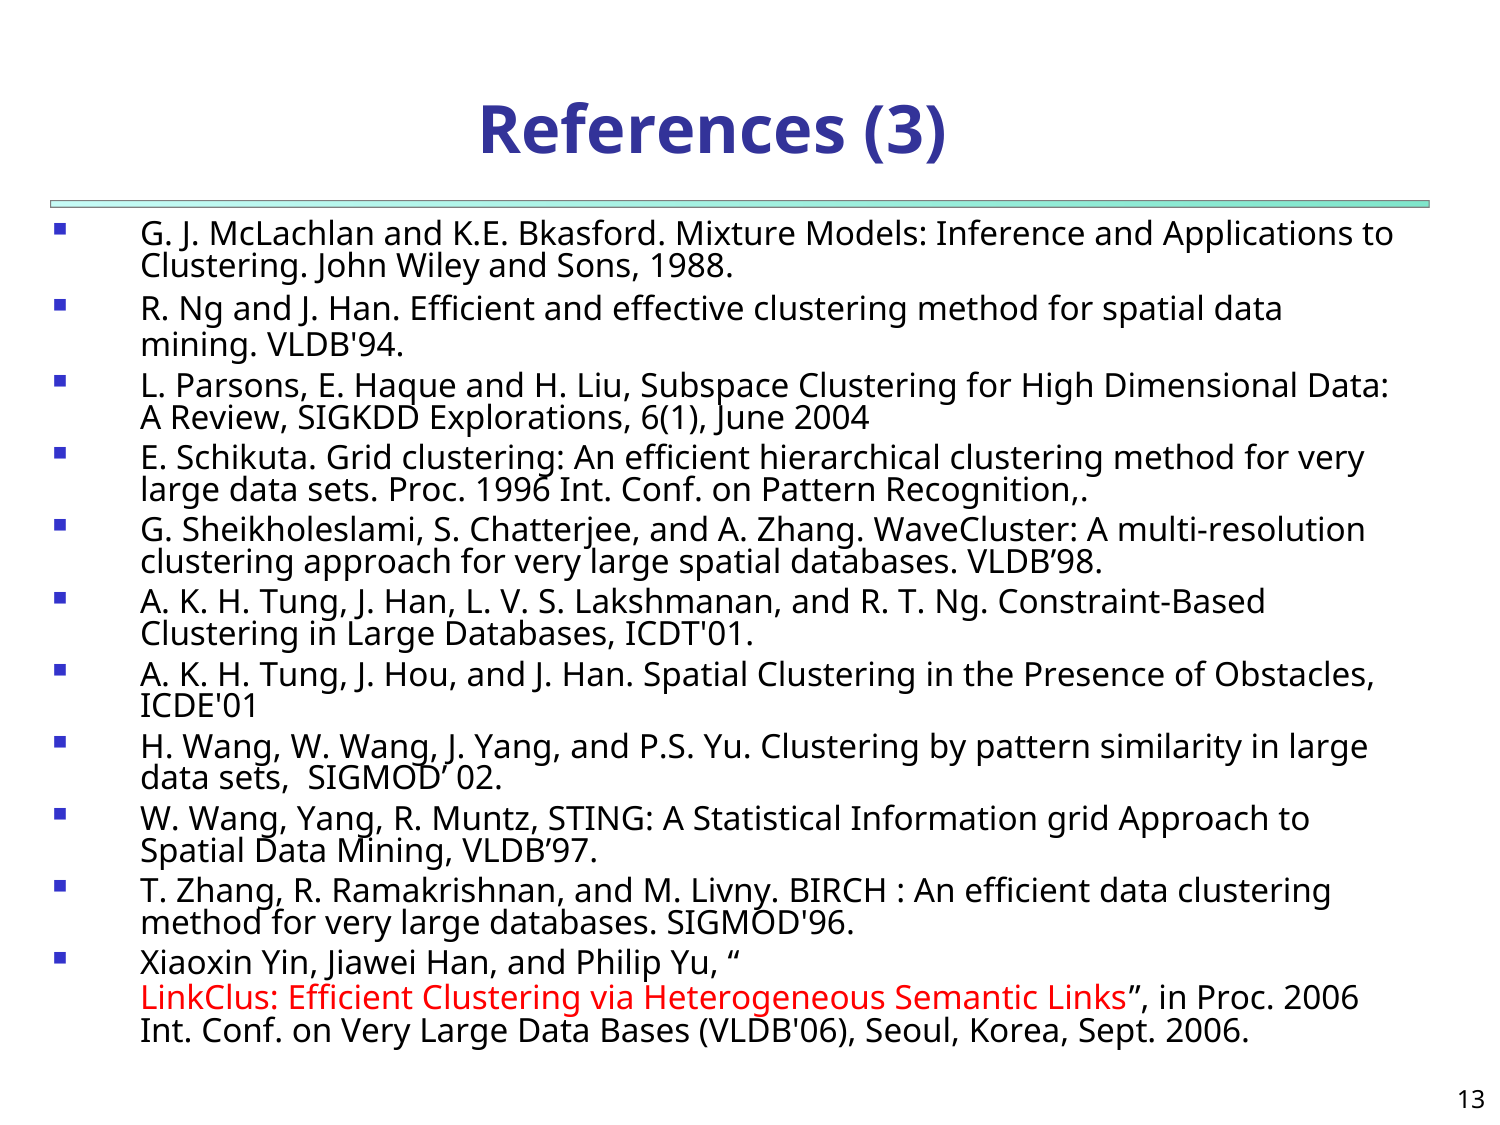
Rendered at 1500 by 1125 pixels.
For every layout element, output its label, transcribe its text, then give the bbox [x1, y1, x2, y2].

text_box <number> [1187, 1062, 1500, 1125]
title References (3) [249, 62, 1176, 191]
list G. J. McLachlan and K.E. Bkasford. Mixture Models: Inference and Applications to Clustering. John Wiley and Sons, 1988. R. Ng and J. Han. Efficient and effective clustering method for spatial data mining. VLDB'94. L. Parsons, E. Haque and H. Liu, Subspace Clustering for High Dimensional Data: A Review, SIGKDD Explorations, 6(1), June 2004 E. Schikuta. Grid clustering: An efficient hierarchical clustering method for very large data sets. Proc. 1996 Int. Conf. on Pattern Recognition,. G. Sheikholeslami, S. Chatterjee, and A. Zhang. WaveCluster: A multi-resolution clustering approach for very large spatial databases. VLDB’98. A. K. H. Tung, J. Han, L. V. S. Lakshmanan, and R. T. Ng. Constraint-Based Clustering in Large Databases, ICDT'01. A. K. H. Tung, J. Hou, and J. Han. Spatial Clustering in the Presence of Obstacles, ICDE'01 H. Wang, W. Wang, J. Yang, and P.S. Yu. Clustering by pattern similarity in large data sets, SIGMOD’ 02. W. Wang, Yang, R. Muntz, STING: A Statistical Information grid Approach to Spatial Data Mining, VLDB’97. T. Zhang, R. Ramakrishnan, and M. Livny. BIRCH : An efficient data clustering method for very large databases. SIGMOD'96. Xiaoxin Yin, Jiawei Han, and Philip Yu, “LinkClus: Efficient Clustering via Heterogeneous Semantic Links”, in Proc. 2006 Int. Conf. on Very Large Data Bases (VLDB'06), Seoul, Korea, Sept. 2006. [37, 212, 1425, 1125]
